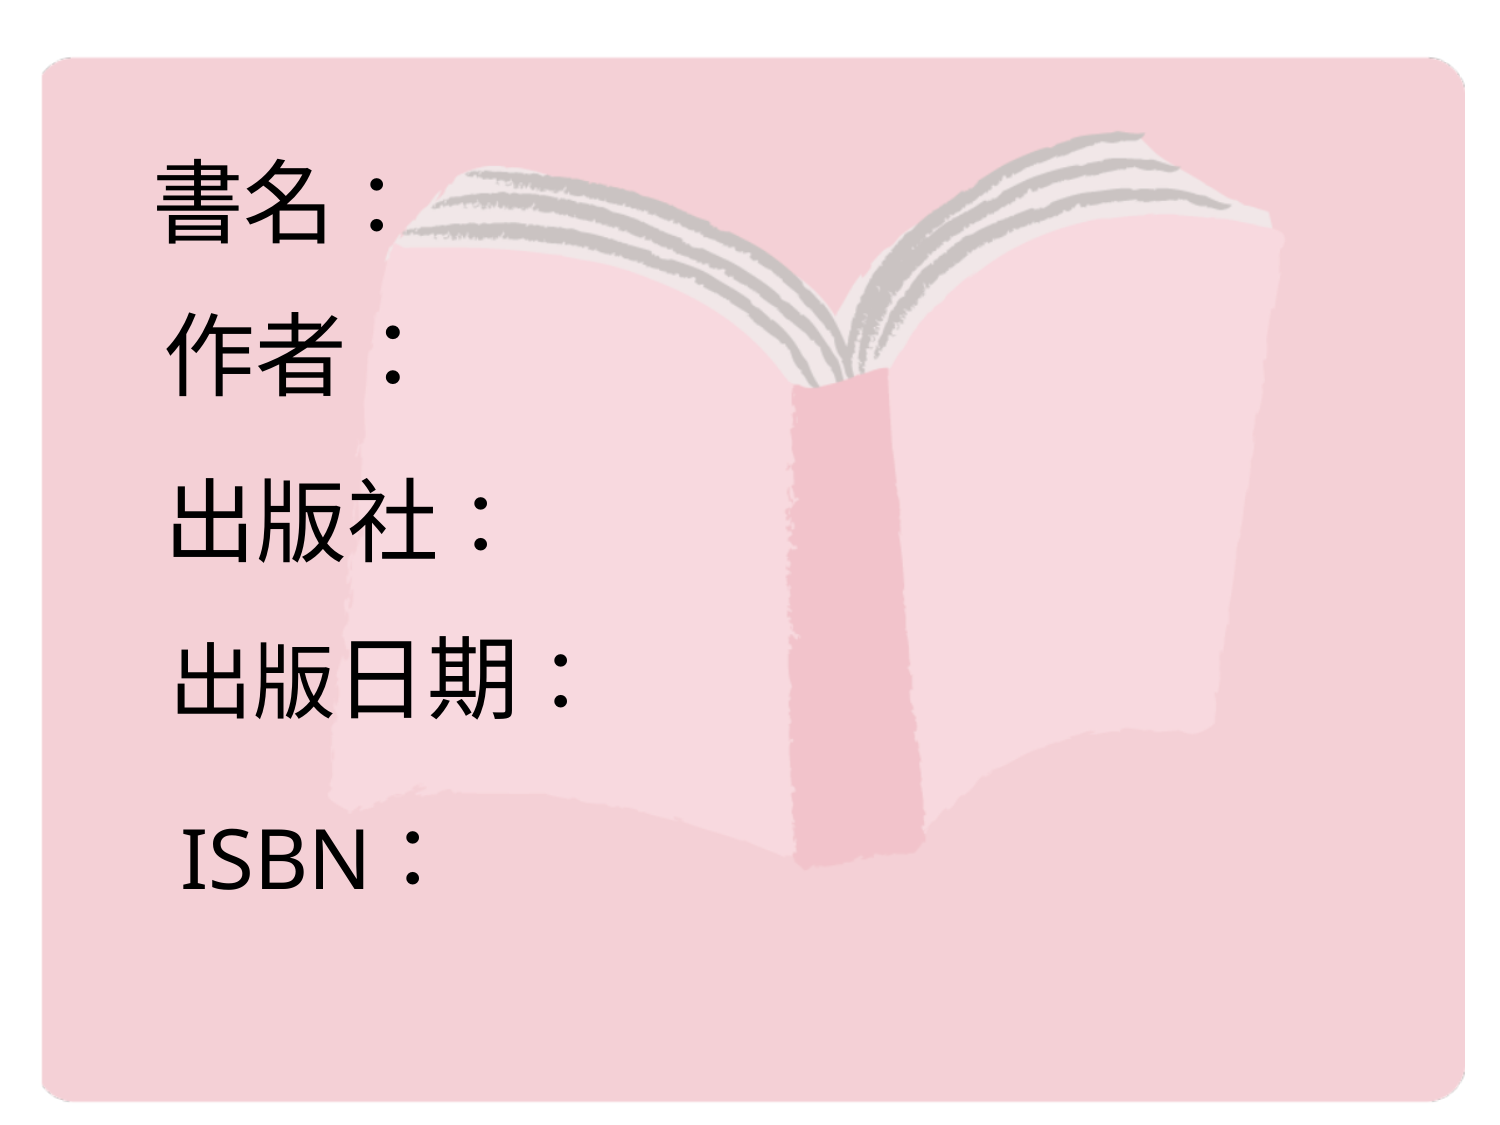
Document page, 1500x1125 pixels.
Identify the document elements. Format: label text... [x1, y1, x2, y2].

text_box 出版日期： [154, 613, 618, 739]
text_box 書名： [137, 137, 434, 262]
picture [41, 30, 1465, 1125]
text_box 出版社： [149, 456, 538, 581]
text_box 作者： [148, 290, 454, 416]
text_box ISBN： [165, 798, 470, 914]
